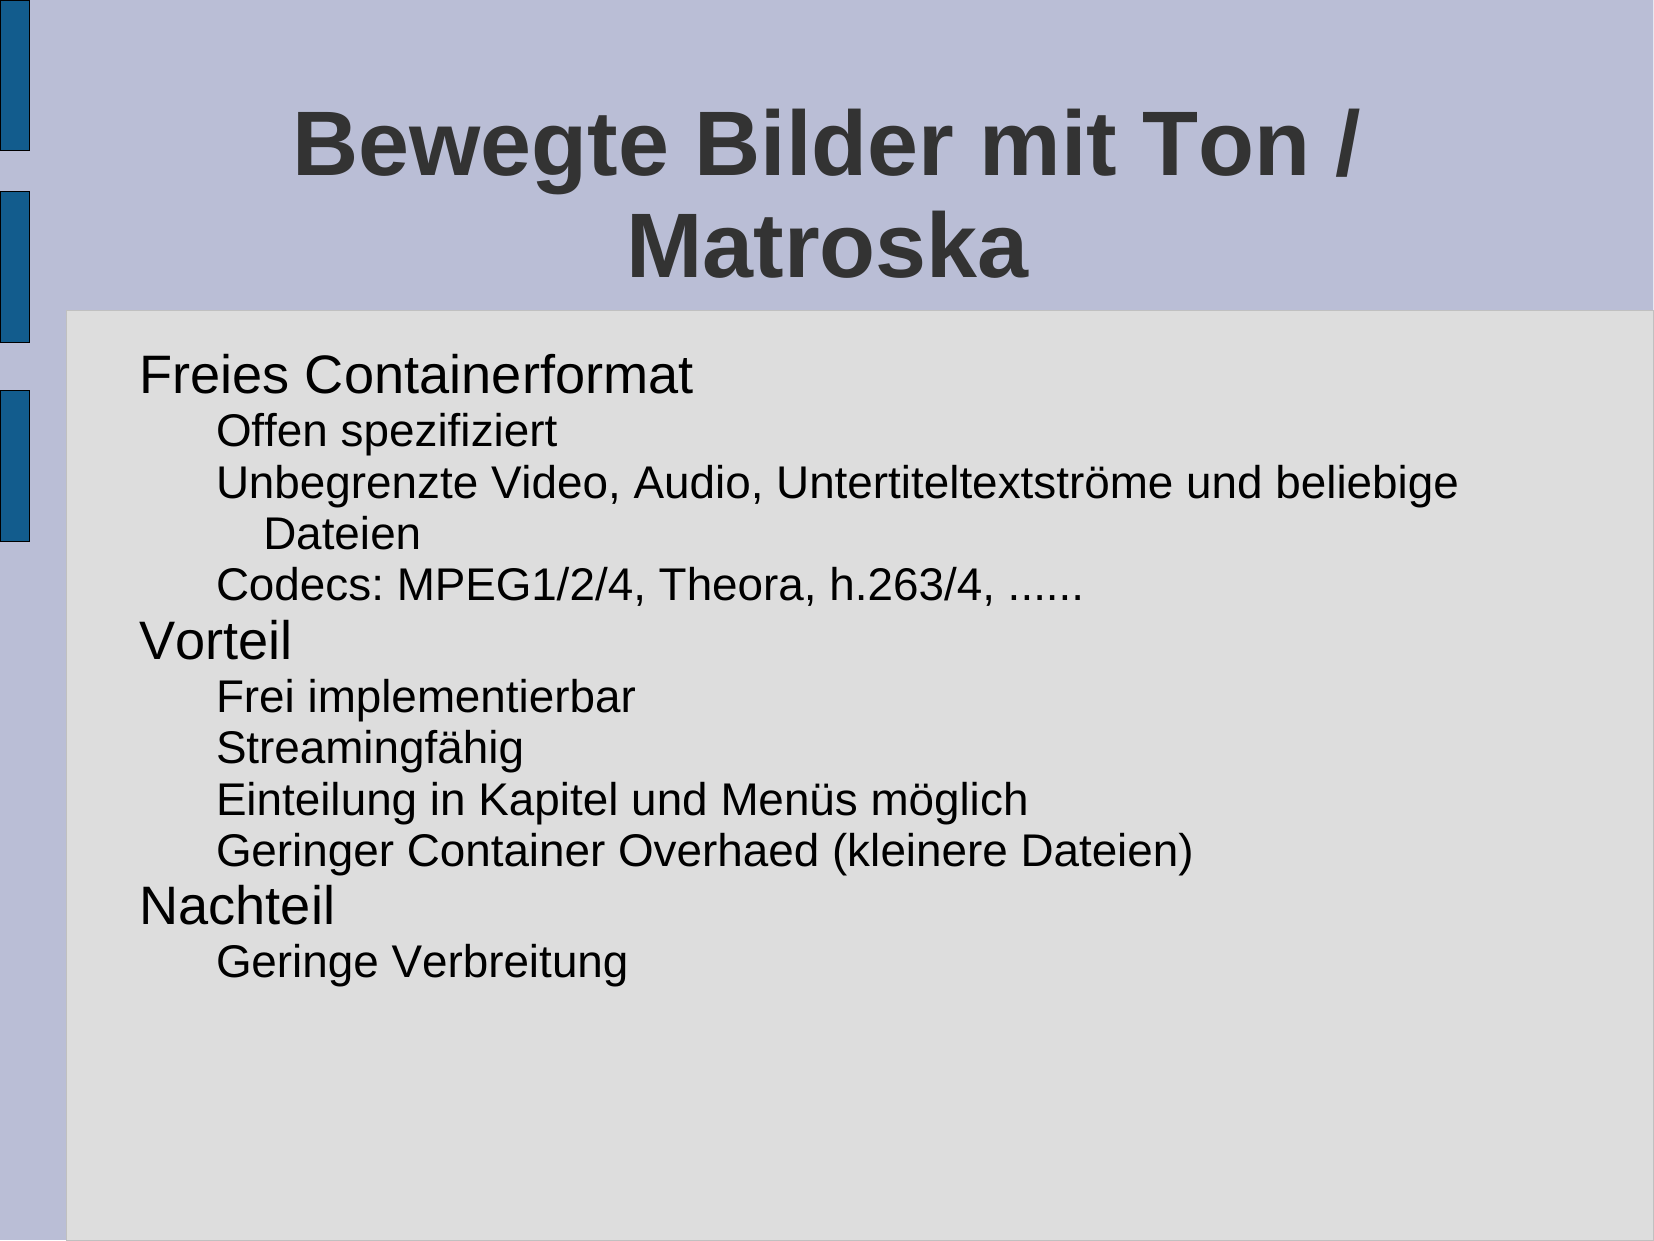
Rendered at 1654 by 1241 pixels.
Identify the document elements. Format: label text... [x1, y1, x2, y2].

title Bewegte Bilder mit Ton / Matroska [121, 87, 1534, 302]
list Freies Containerformat Offen spezifiziert Unbegrenzte Video, Audio, Untertiteltextströme und beliebige Dateien Codecs: MPEG1/2/4, Theora, h.263/4, ...... Vorteil Frei implementierbar Streamingfähig Einteilung in Kapitel und Menüs möglich Geringer Container Overhaed (kleinere Dateien) Nachteil Geringe Verbreitung [121, 344, 1534, 1112]
